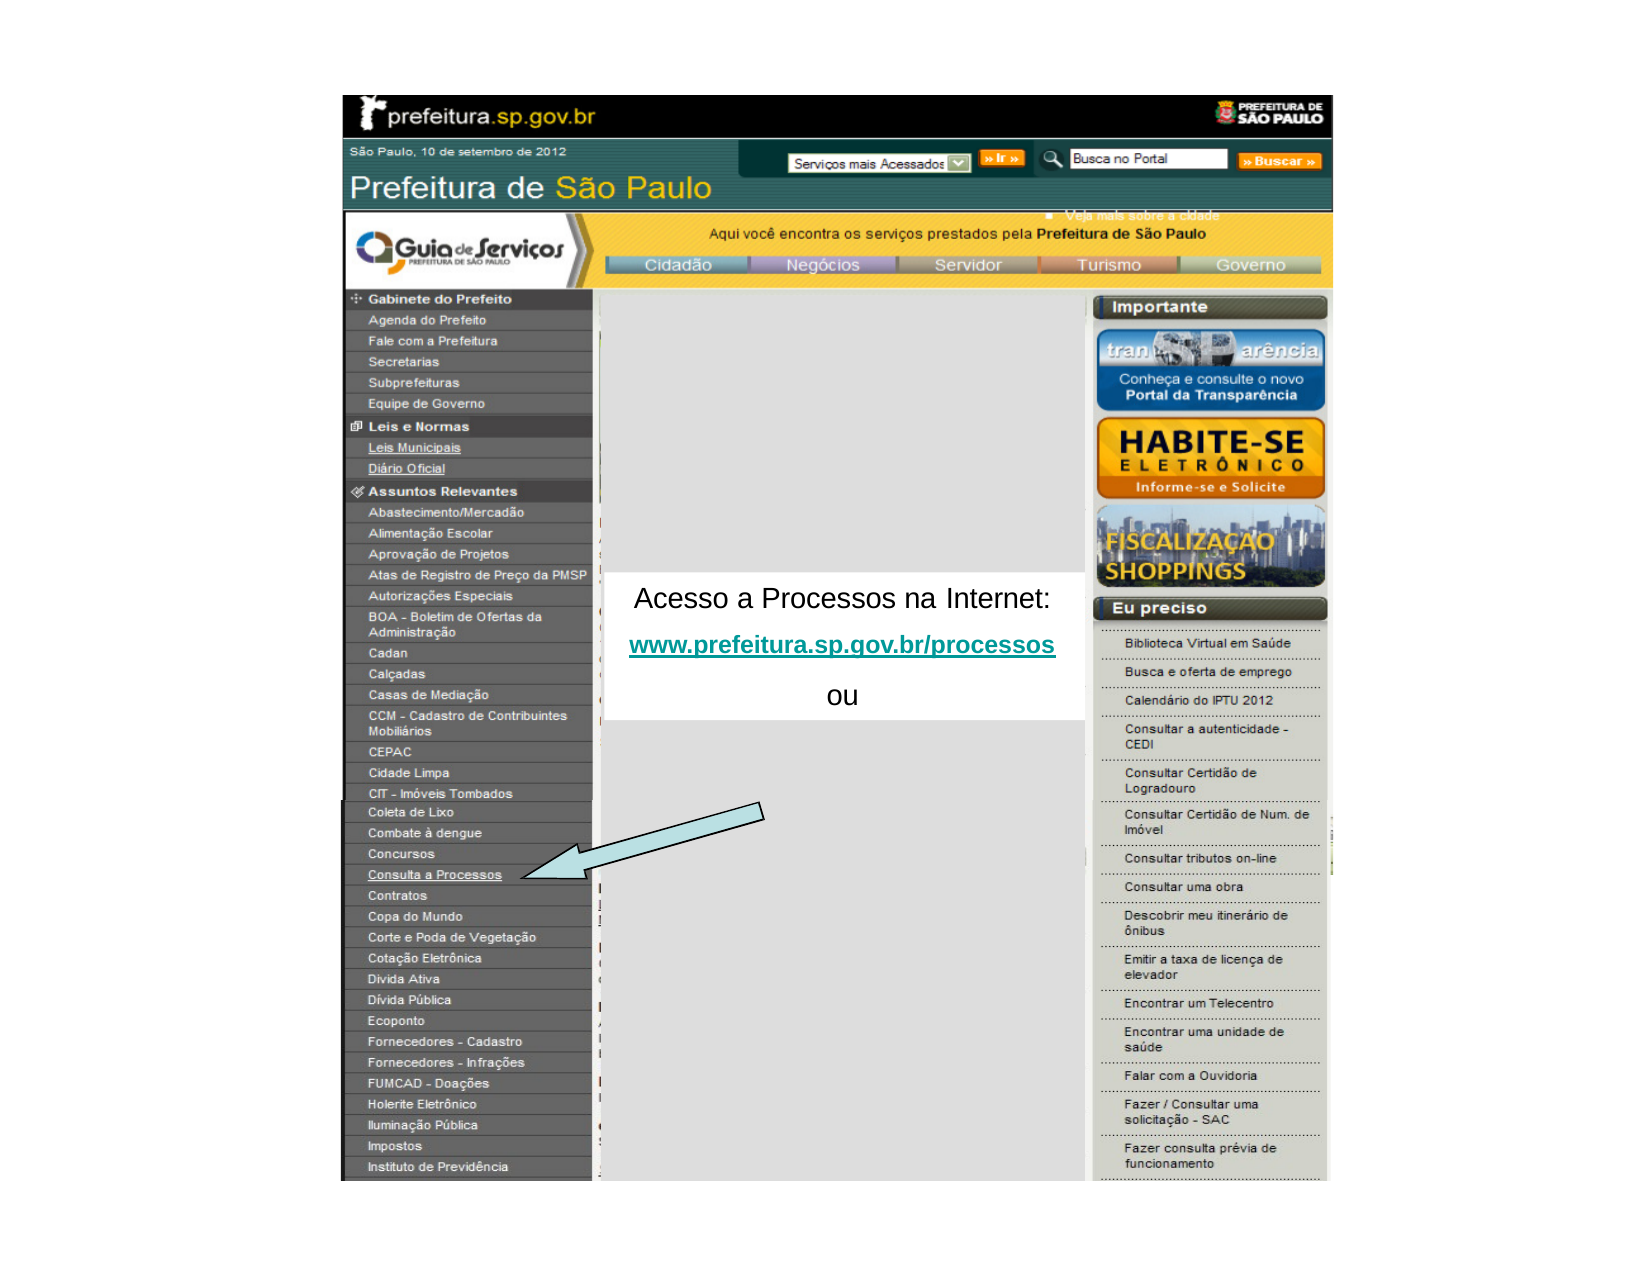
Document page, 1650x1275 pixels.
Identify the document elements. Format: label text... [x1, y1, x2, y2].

text_box Acesso a Processos na Internet: www.prefeitura.sp.gov.br/processos ou [604, 572, 1086, 721]
text_box [341, 95, 1333, 1181]
